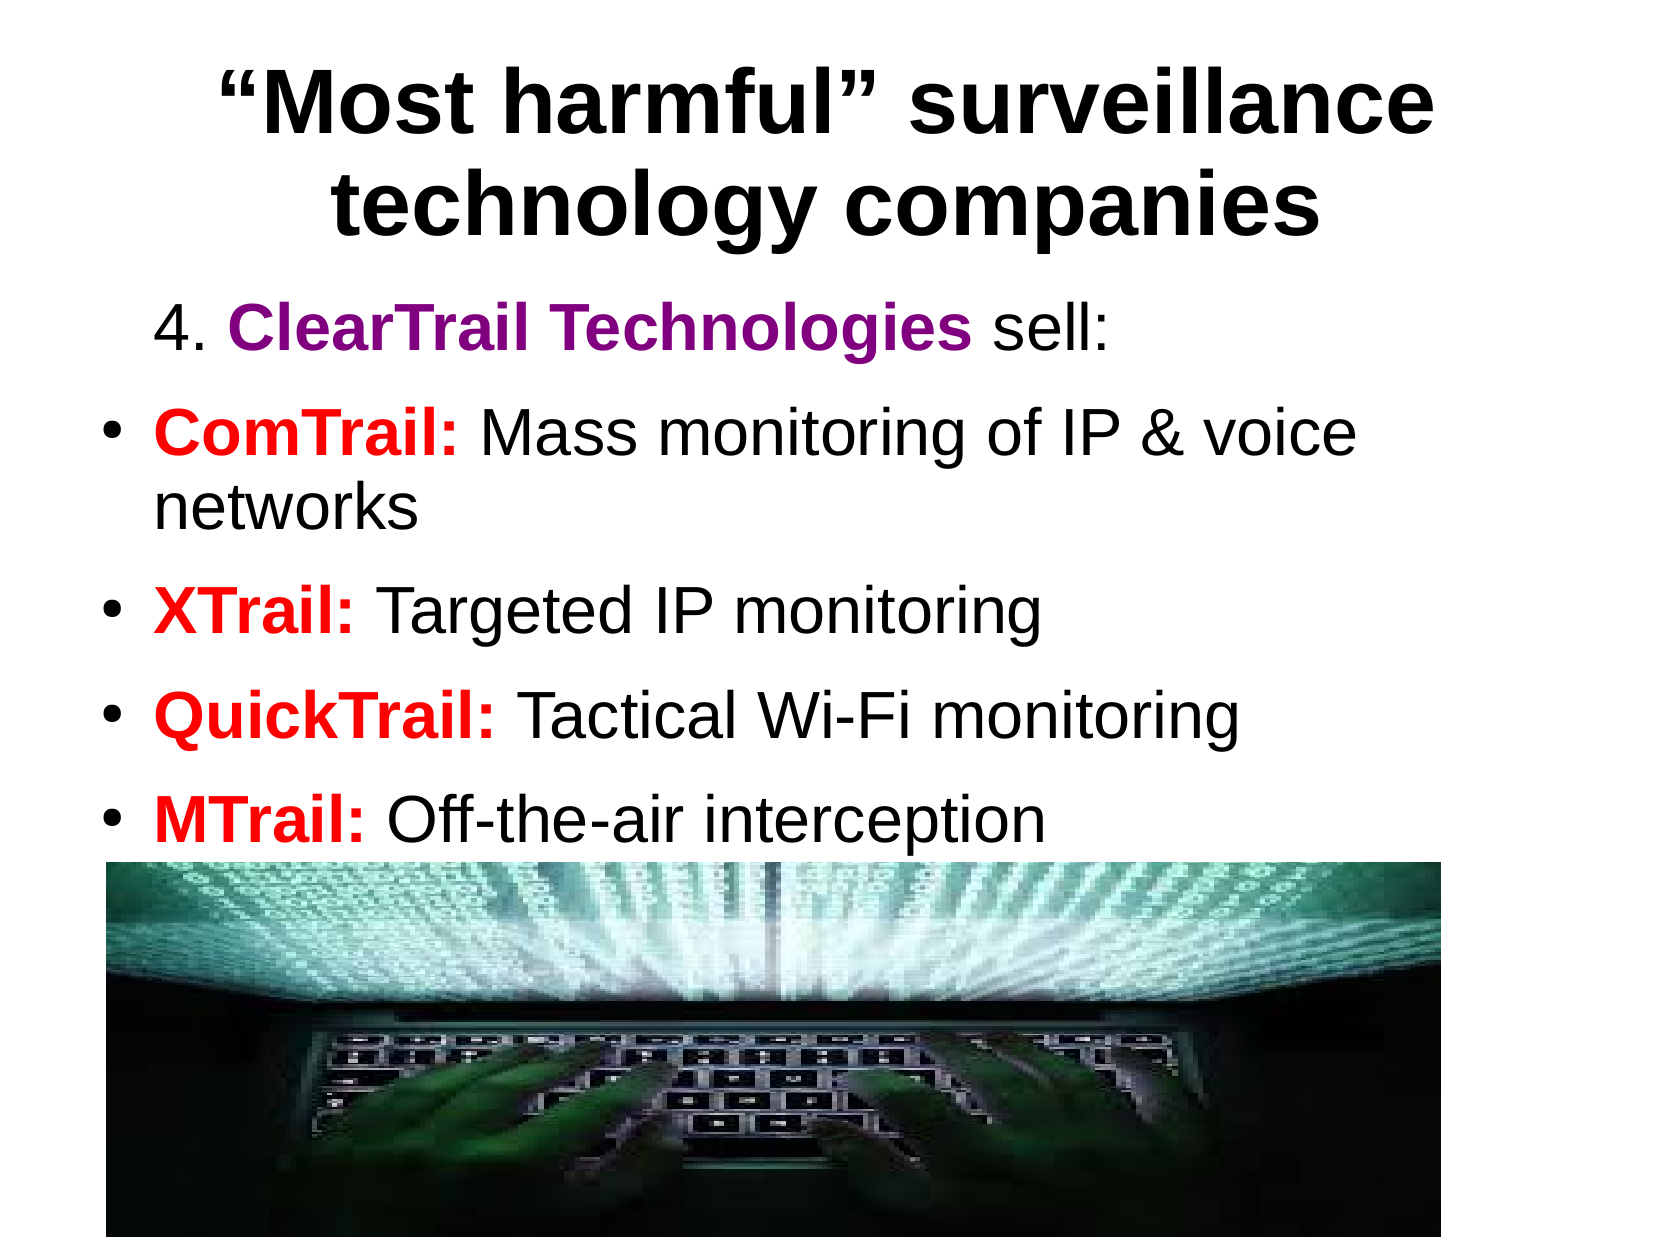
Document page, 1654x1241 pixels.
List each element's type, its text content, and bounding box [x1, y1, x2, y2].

picture [106, 862, 1441, 1237]
title “Most harmful” surveillance technology companies [82, 49, 1571, 257]
list 4. ClearTrail Technologies sell: ComTrail: Mass monitoring of IP & voice networks XTrail: Targeted IP monitoring QuickTrail: Tactical Wi-Fi monitoring MTrail: Off-the-air interception [82, 290, 1538, 1010]
